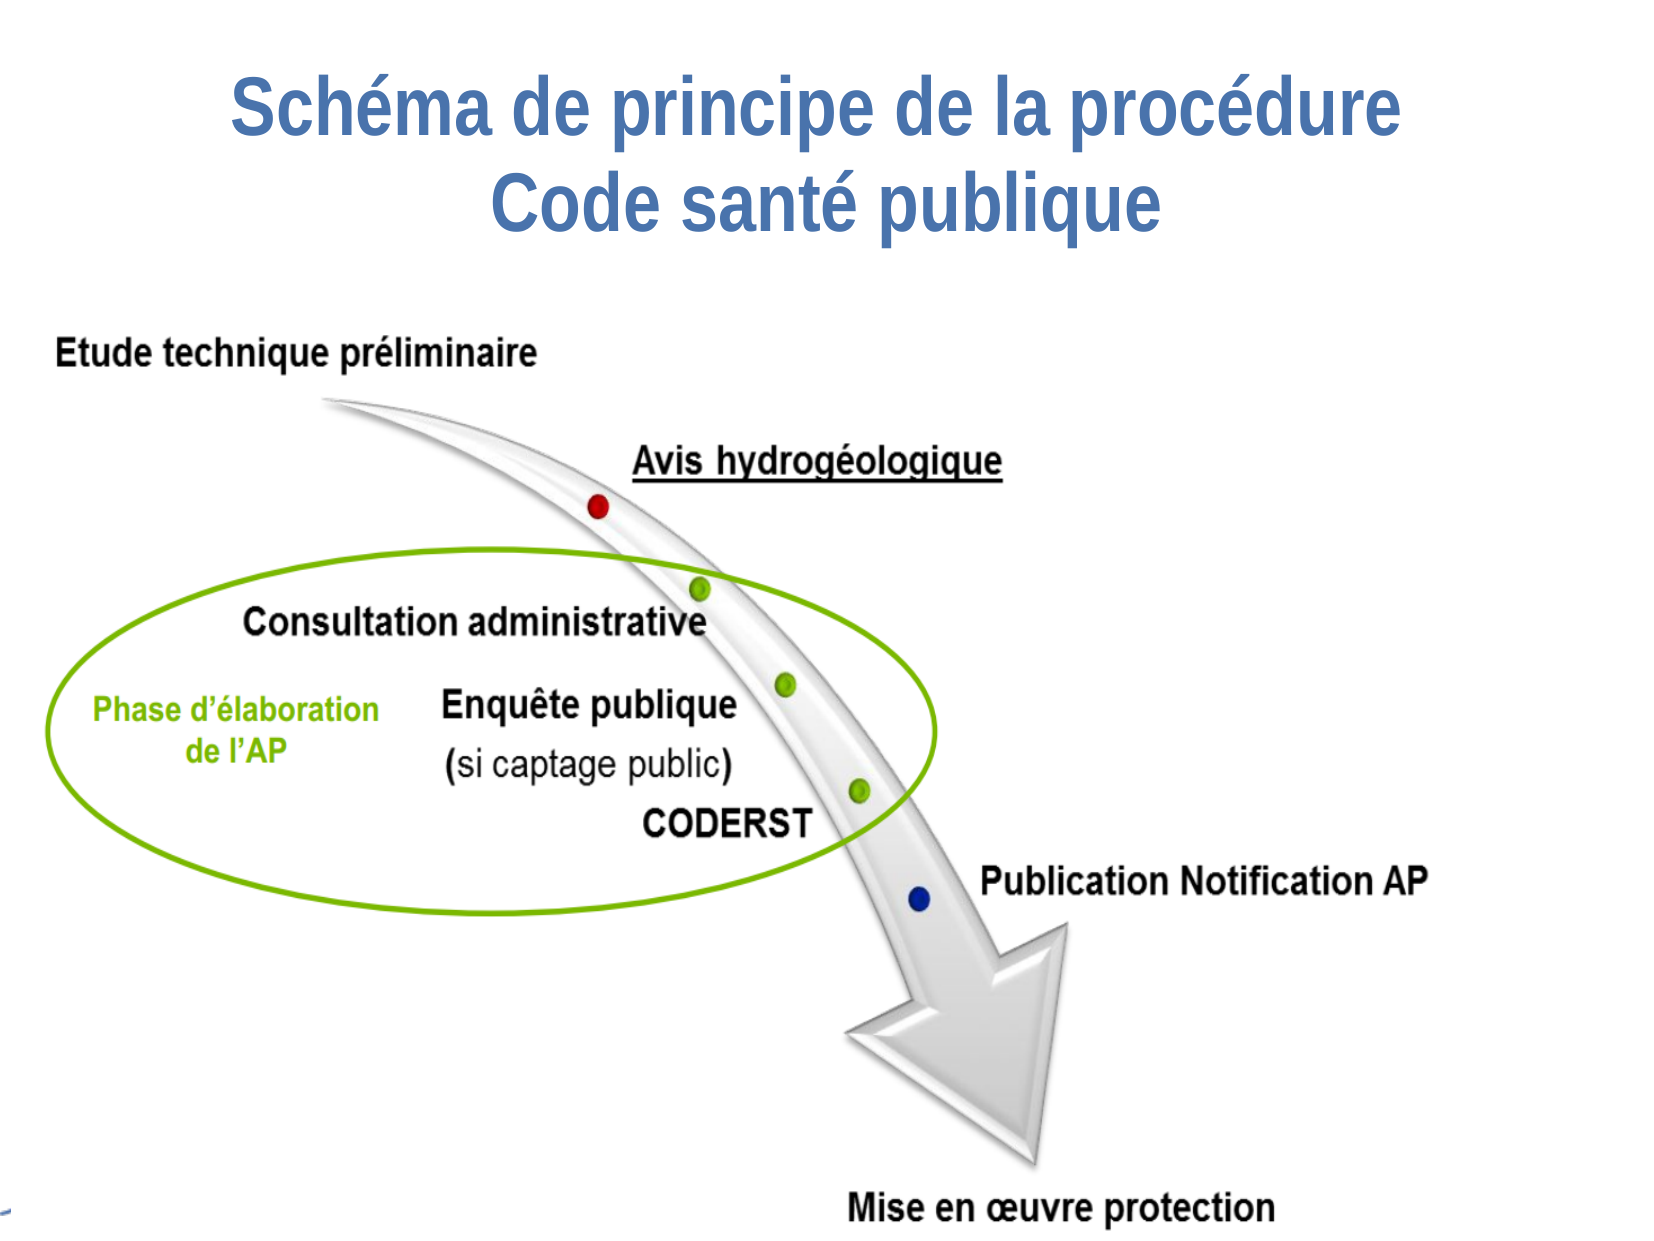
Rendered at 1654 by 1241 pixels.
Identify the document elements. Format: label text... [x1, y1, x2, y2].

title Schéma de principe de la procédure Code santé publique [82, 49, 1571, 257]
picture [0, 295, 1628, 1241]
